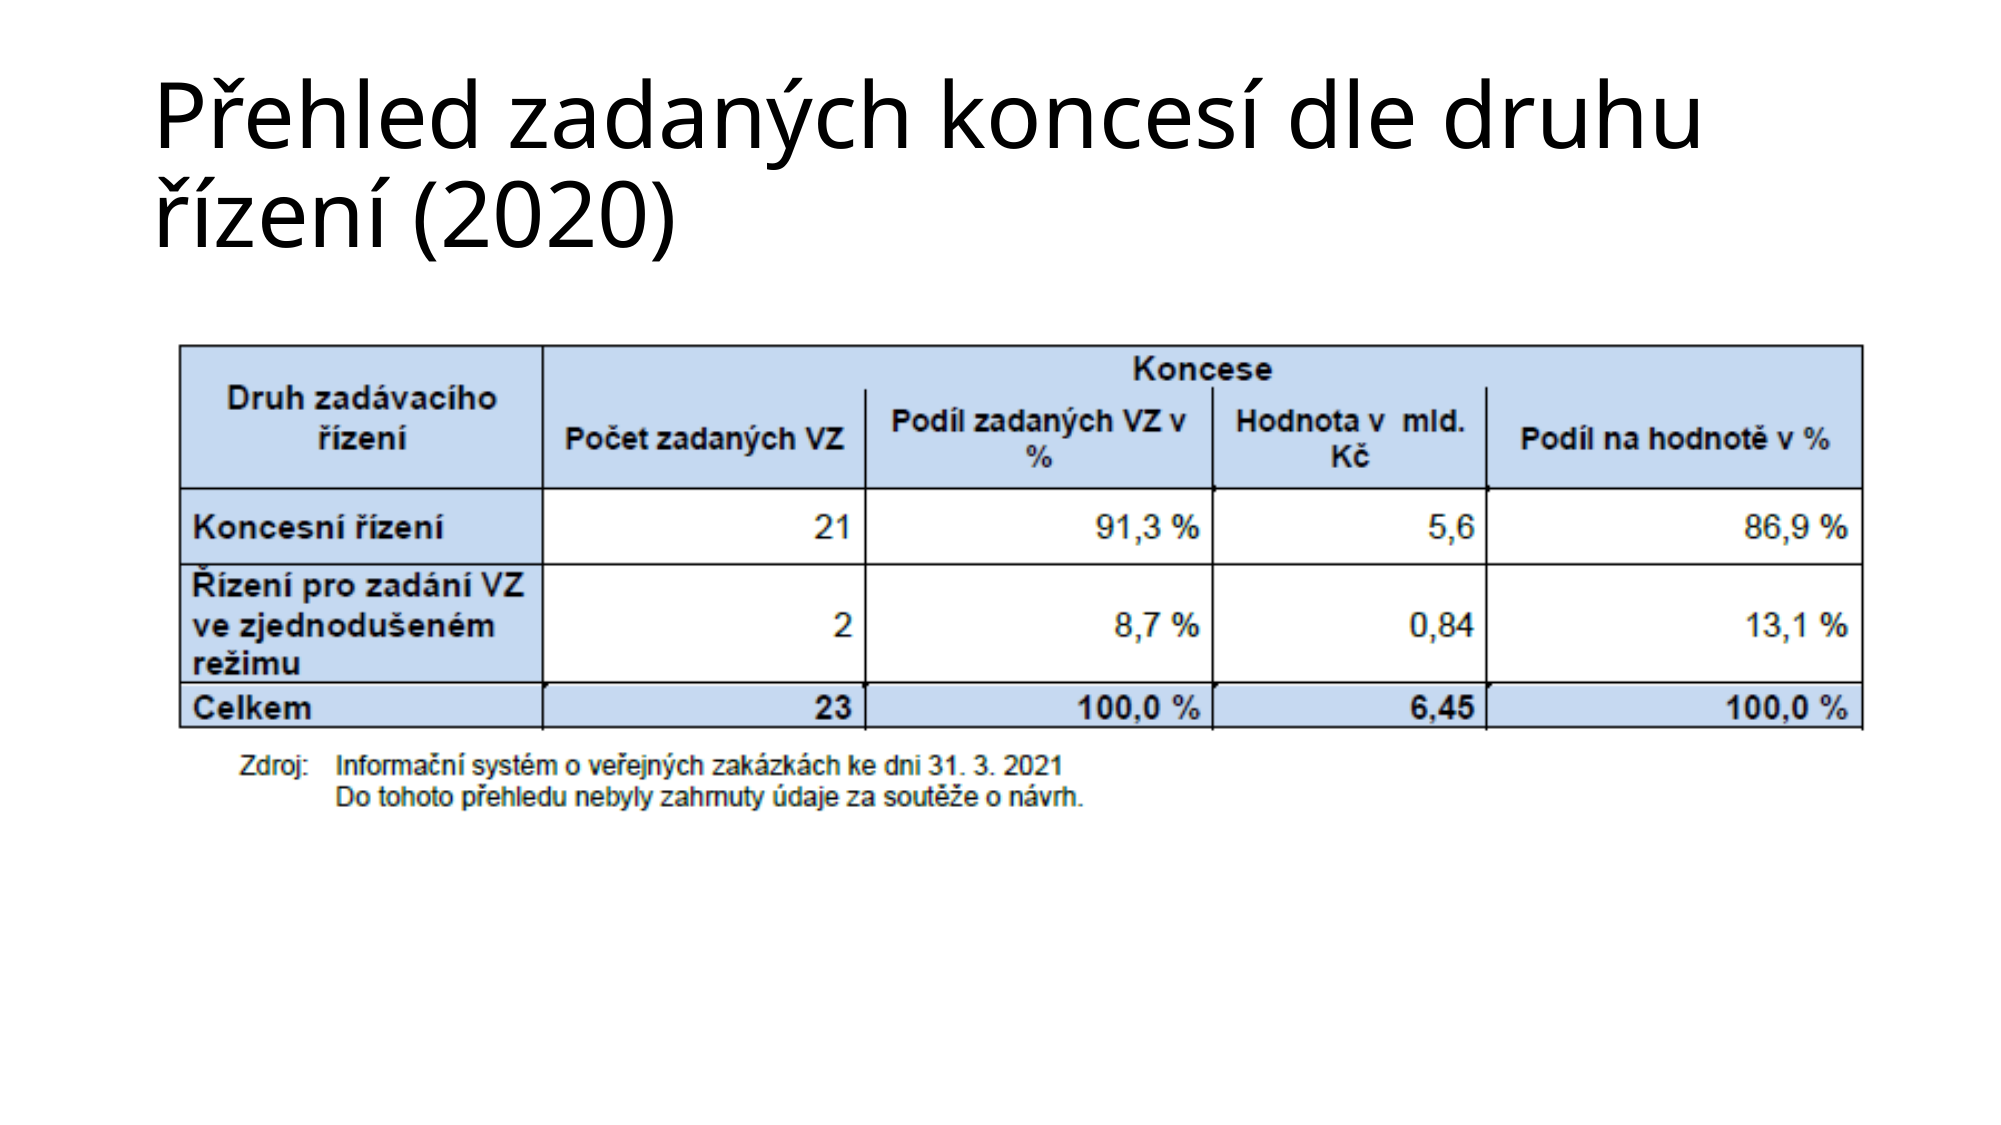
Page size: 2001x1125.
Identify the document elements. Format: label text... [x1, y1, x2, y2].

picture [135, 294, 1908, 844]
title Přehled zadaných koncesí dle druhu řízení (2020) [137, 59, 1863, 278]
